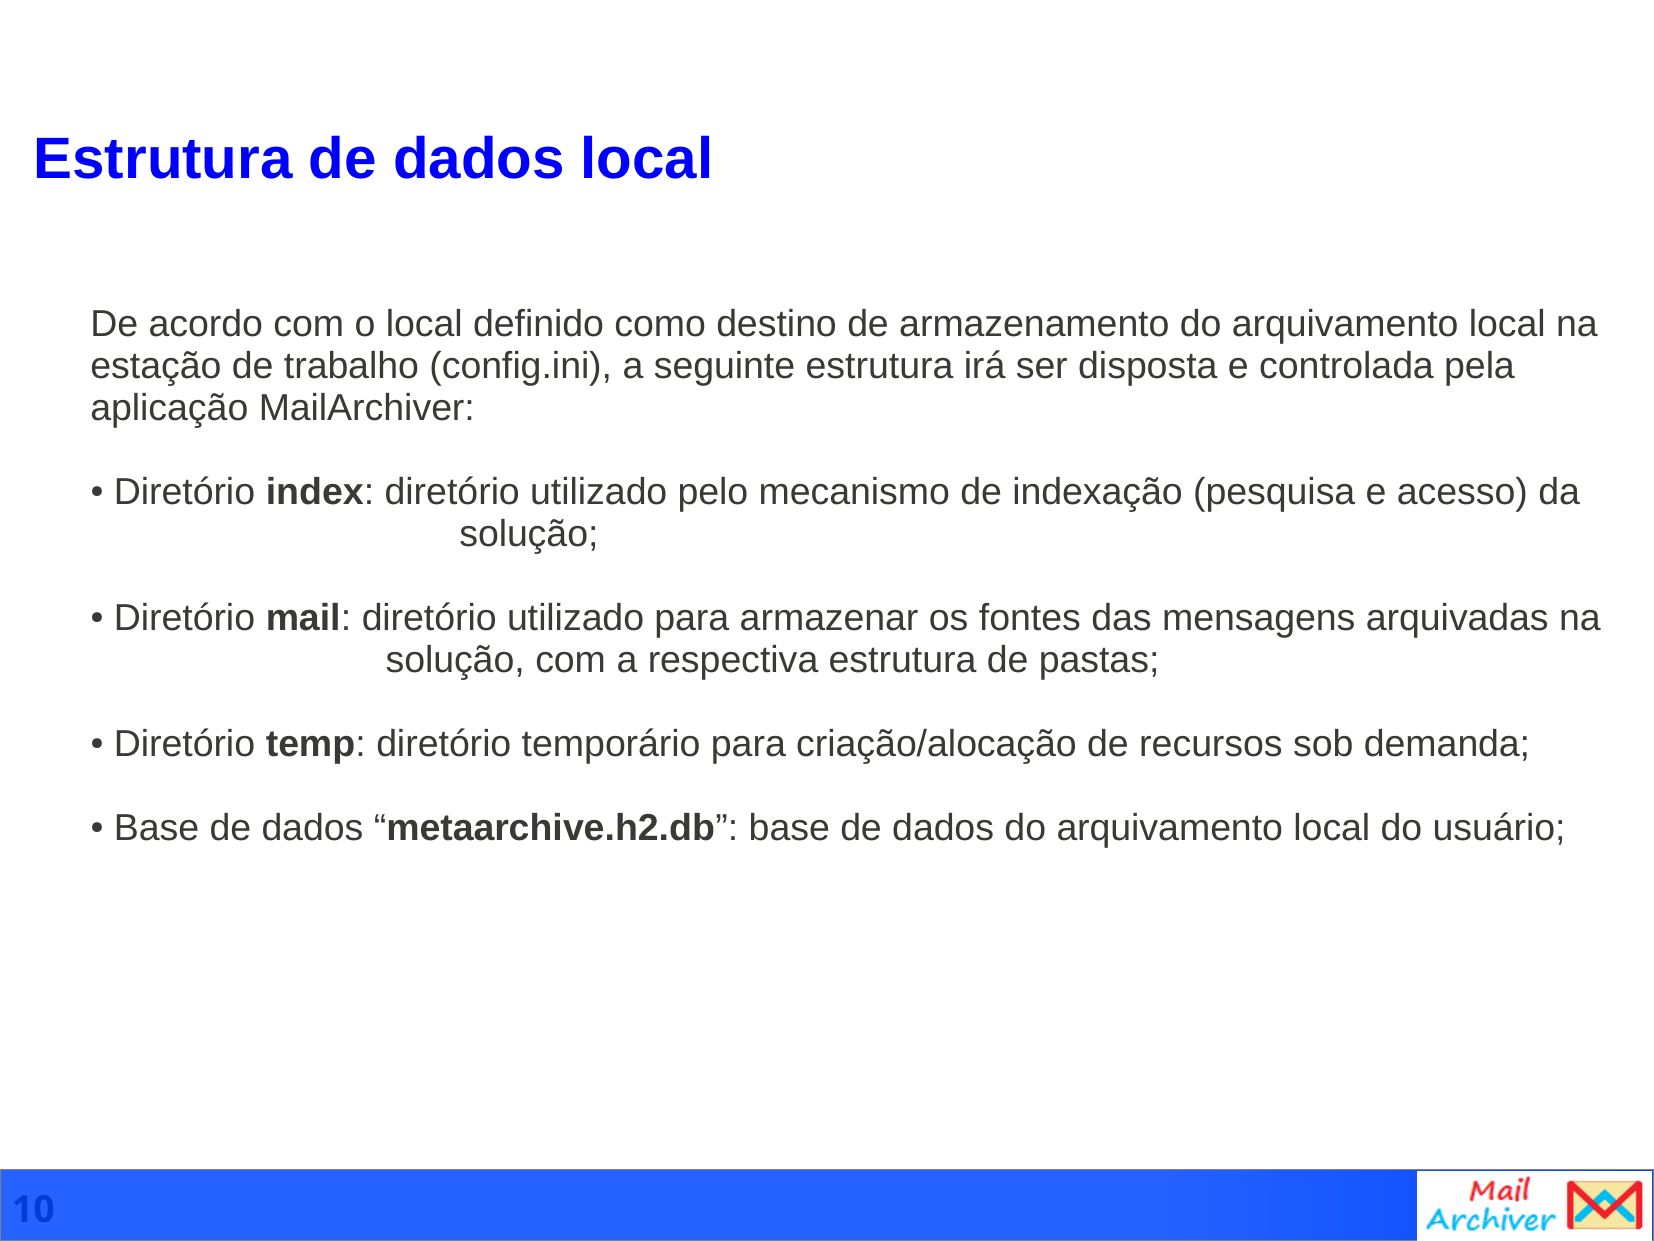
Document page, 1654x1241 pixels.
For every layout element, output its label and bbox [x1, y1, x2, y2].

chart [0, 28, 1654, 1241]
